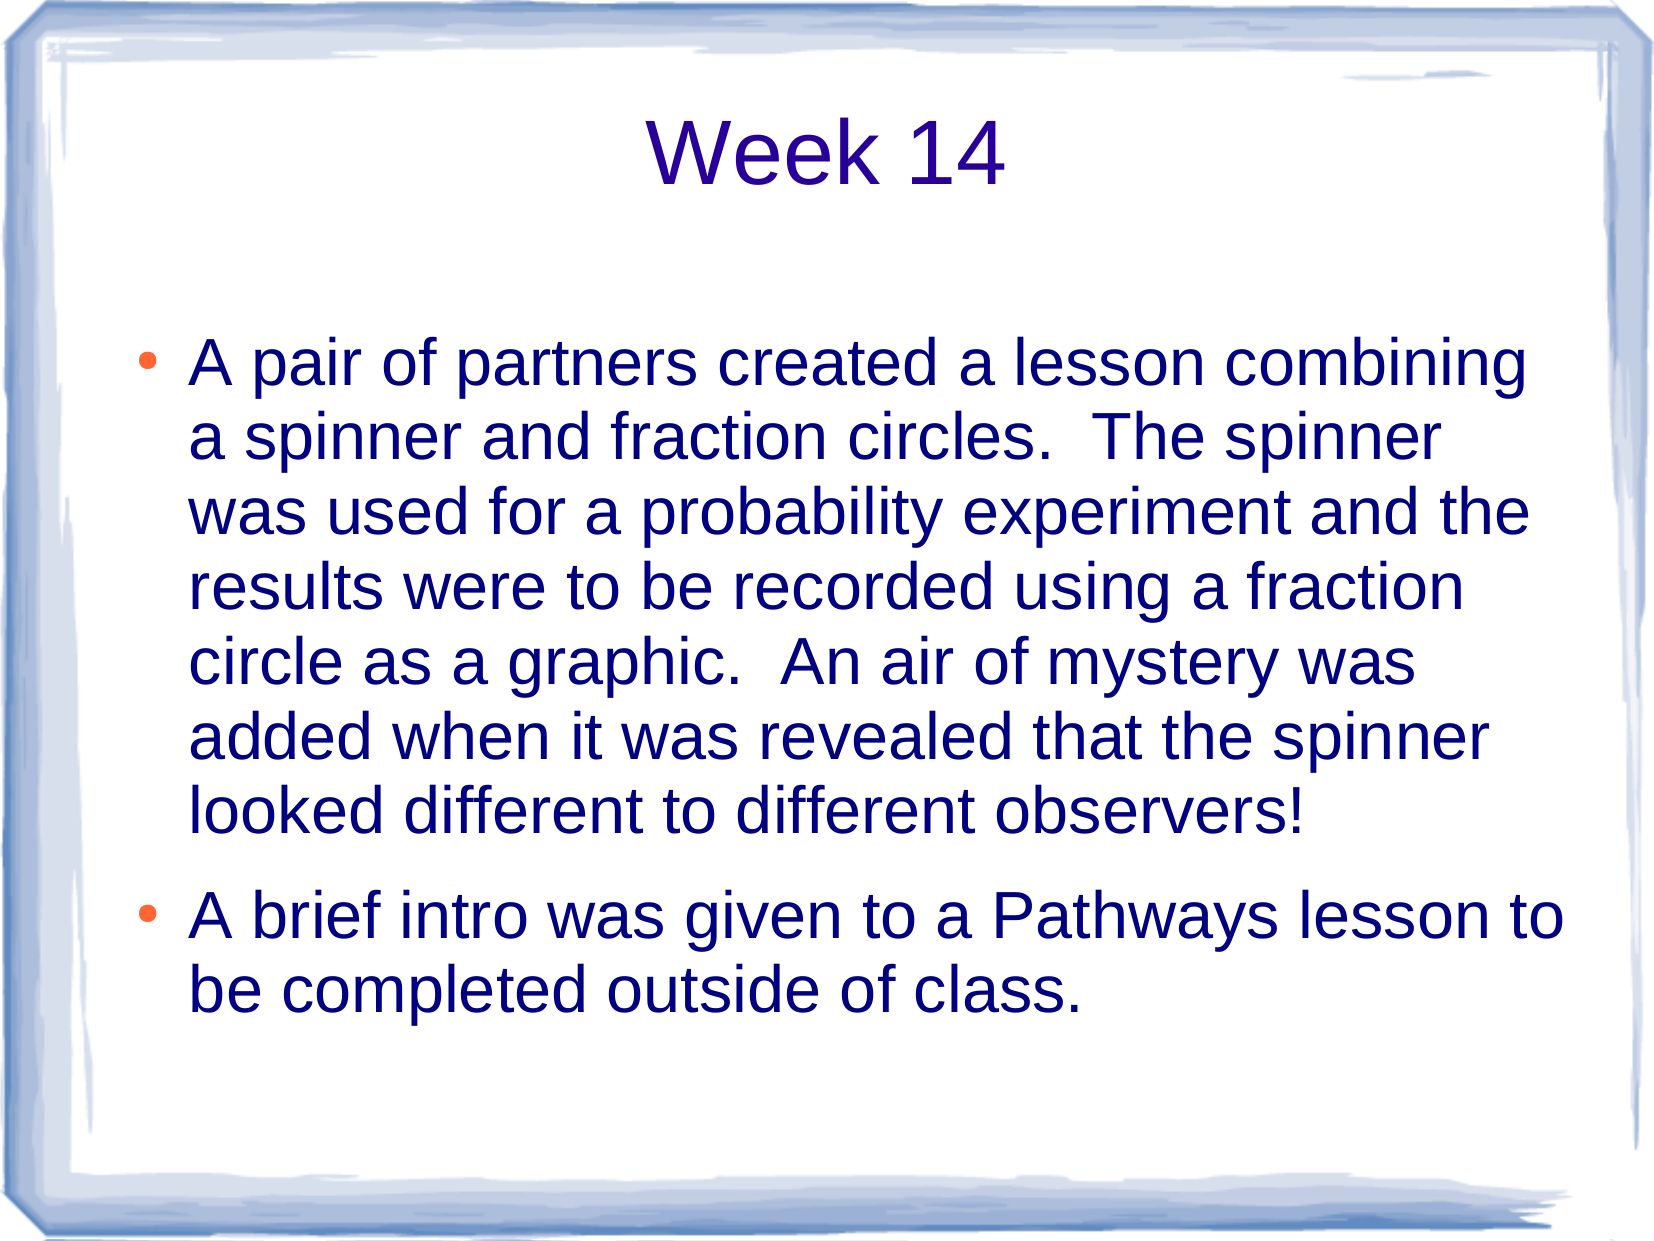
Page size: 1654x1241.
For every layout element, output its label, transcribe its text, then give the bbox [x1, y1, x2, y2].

list A pair of partners created a lesson combining a spinner and fraction circles. The spinner was used for a probability experiment and the results were to be recorded using a fraction circle as a graphic. An air of mystery was added when it was revealed that the spinner looked different to different observers! A brief intro was given to a Pathways lesson to be completed outside of class. [118, 324, 1571, 1028]
picture [0, 0, 1654, 1241]
title Week 14 [82, 56, 1571, 250]
